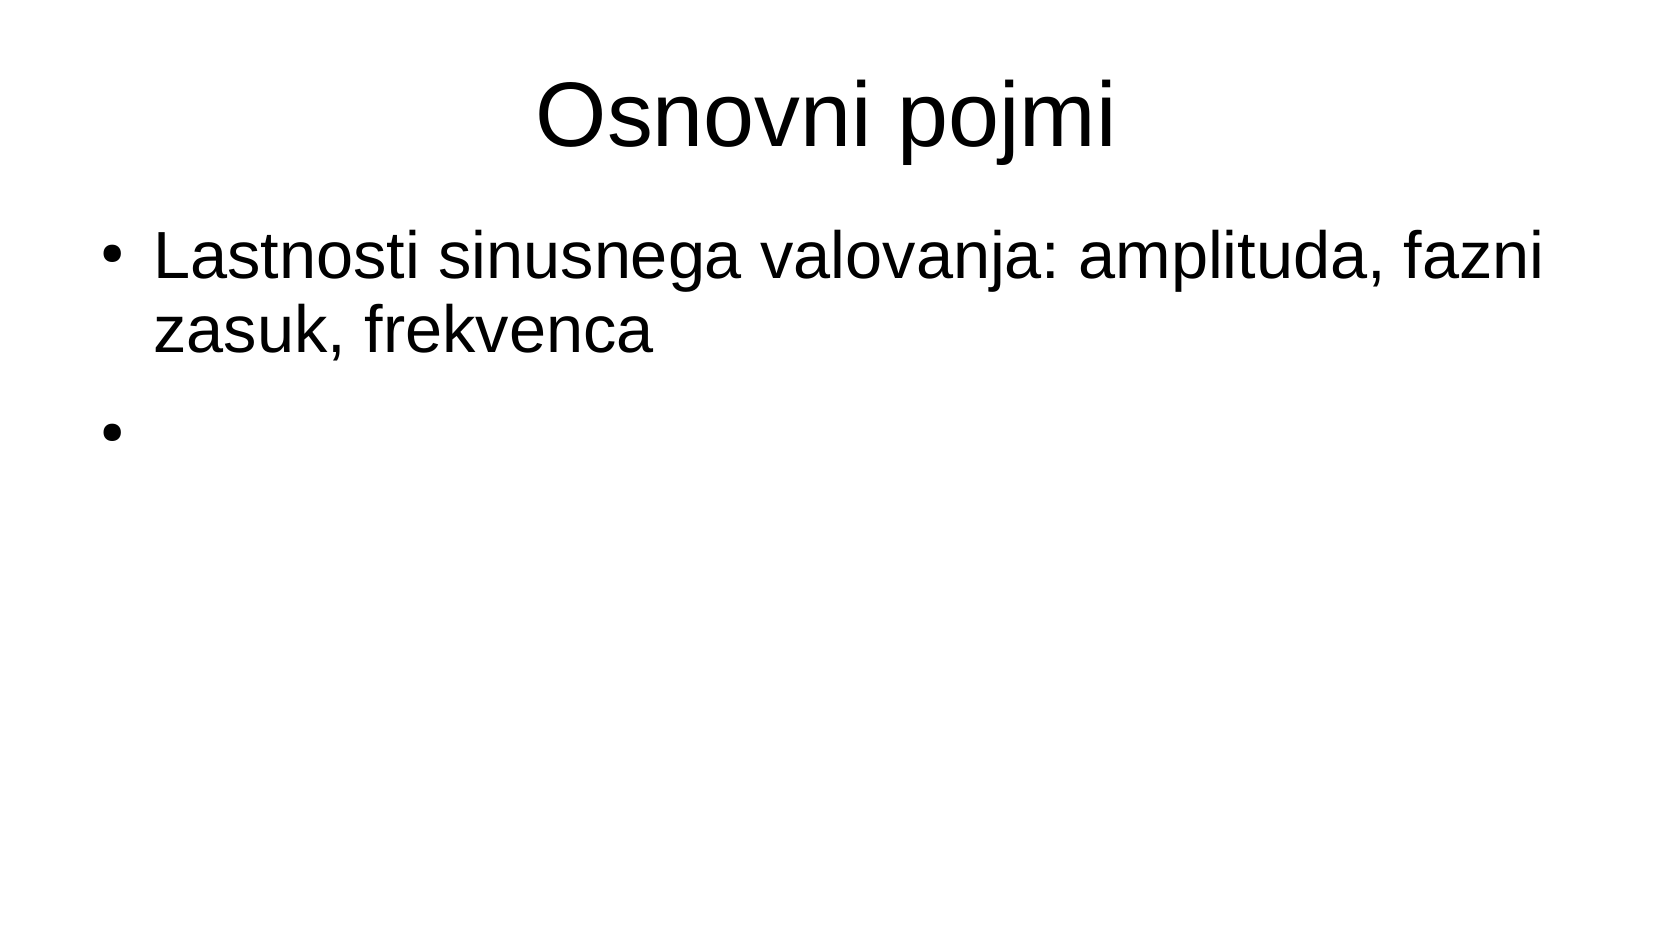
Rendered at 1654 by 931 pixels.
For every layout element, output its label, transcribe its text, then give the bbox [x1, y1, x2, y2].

list Lastnosti sinusnega valovanja: amplituda, fazni zasuk, frekvenca [82, 217, 1571, 758]
title Osnovni pojmi [82, 37, 1571, 193]
